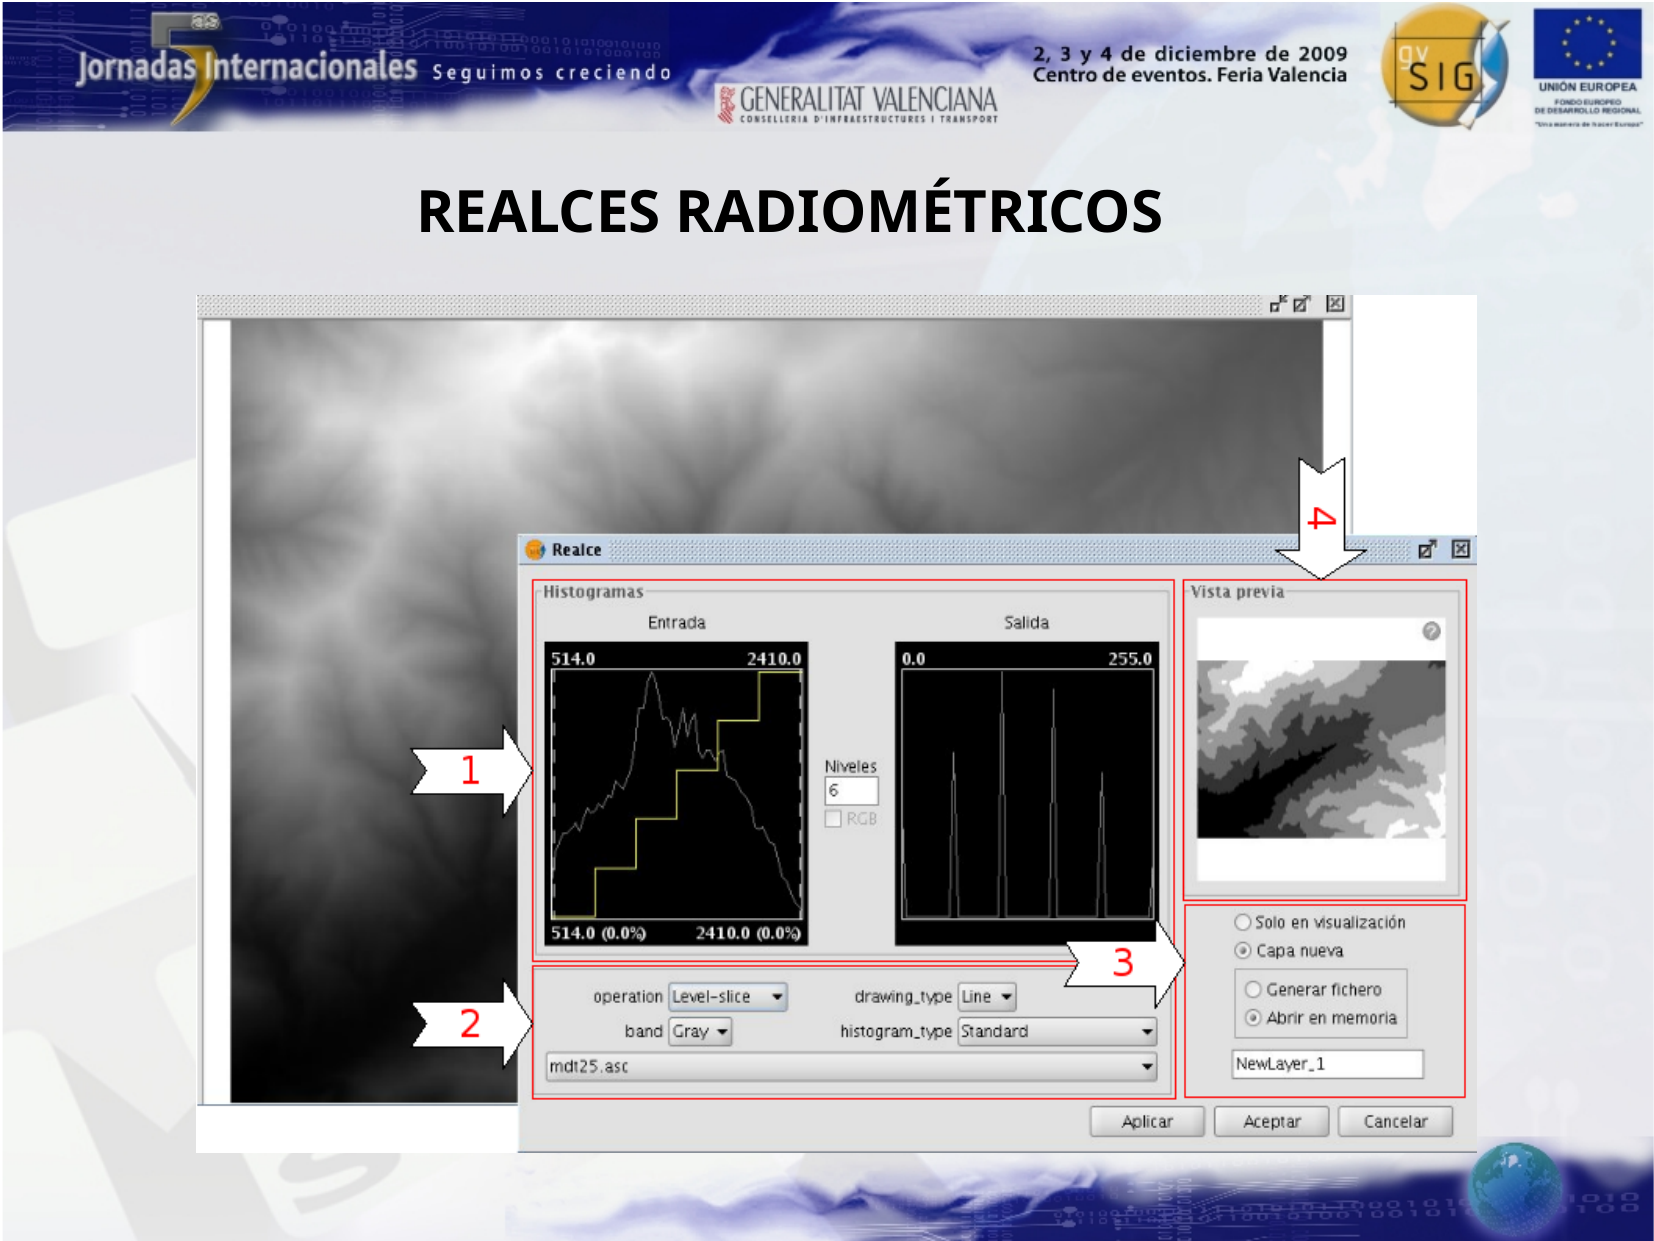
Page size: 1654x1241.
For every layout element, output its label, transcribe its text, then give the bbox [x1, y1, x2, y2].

text_box REALCES RADIOMÉTRICOS [401, 165, 1179, 255]
picture [2, 2, 1654, 1241]
